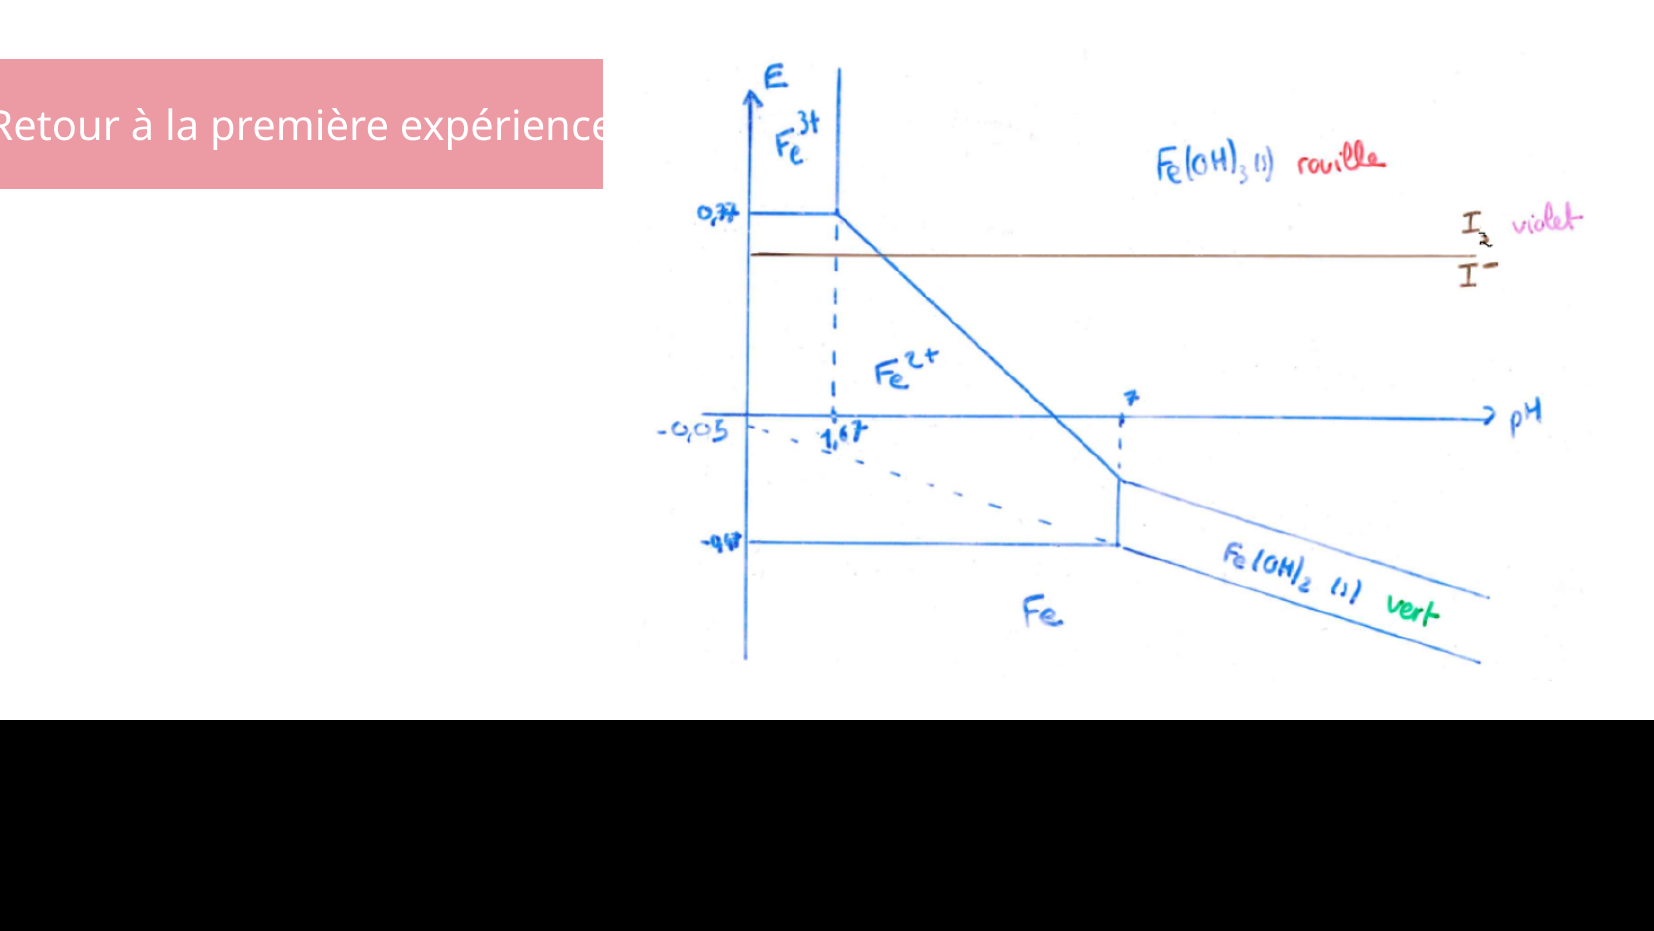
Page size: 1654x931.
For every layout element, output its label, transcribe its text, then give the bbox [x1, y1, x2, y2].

text_box [0, 720, 1654, 931]
picture [637, 35, 1606, 691]
text_box Retour à la première expérience [0, 59, 603, 189]
